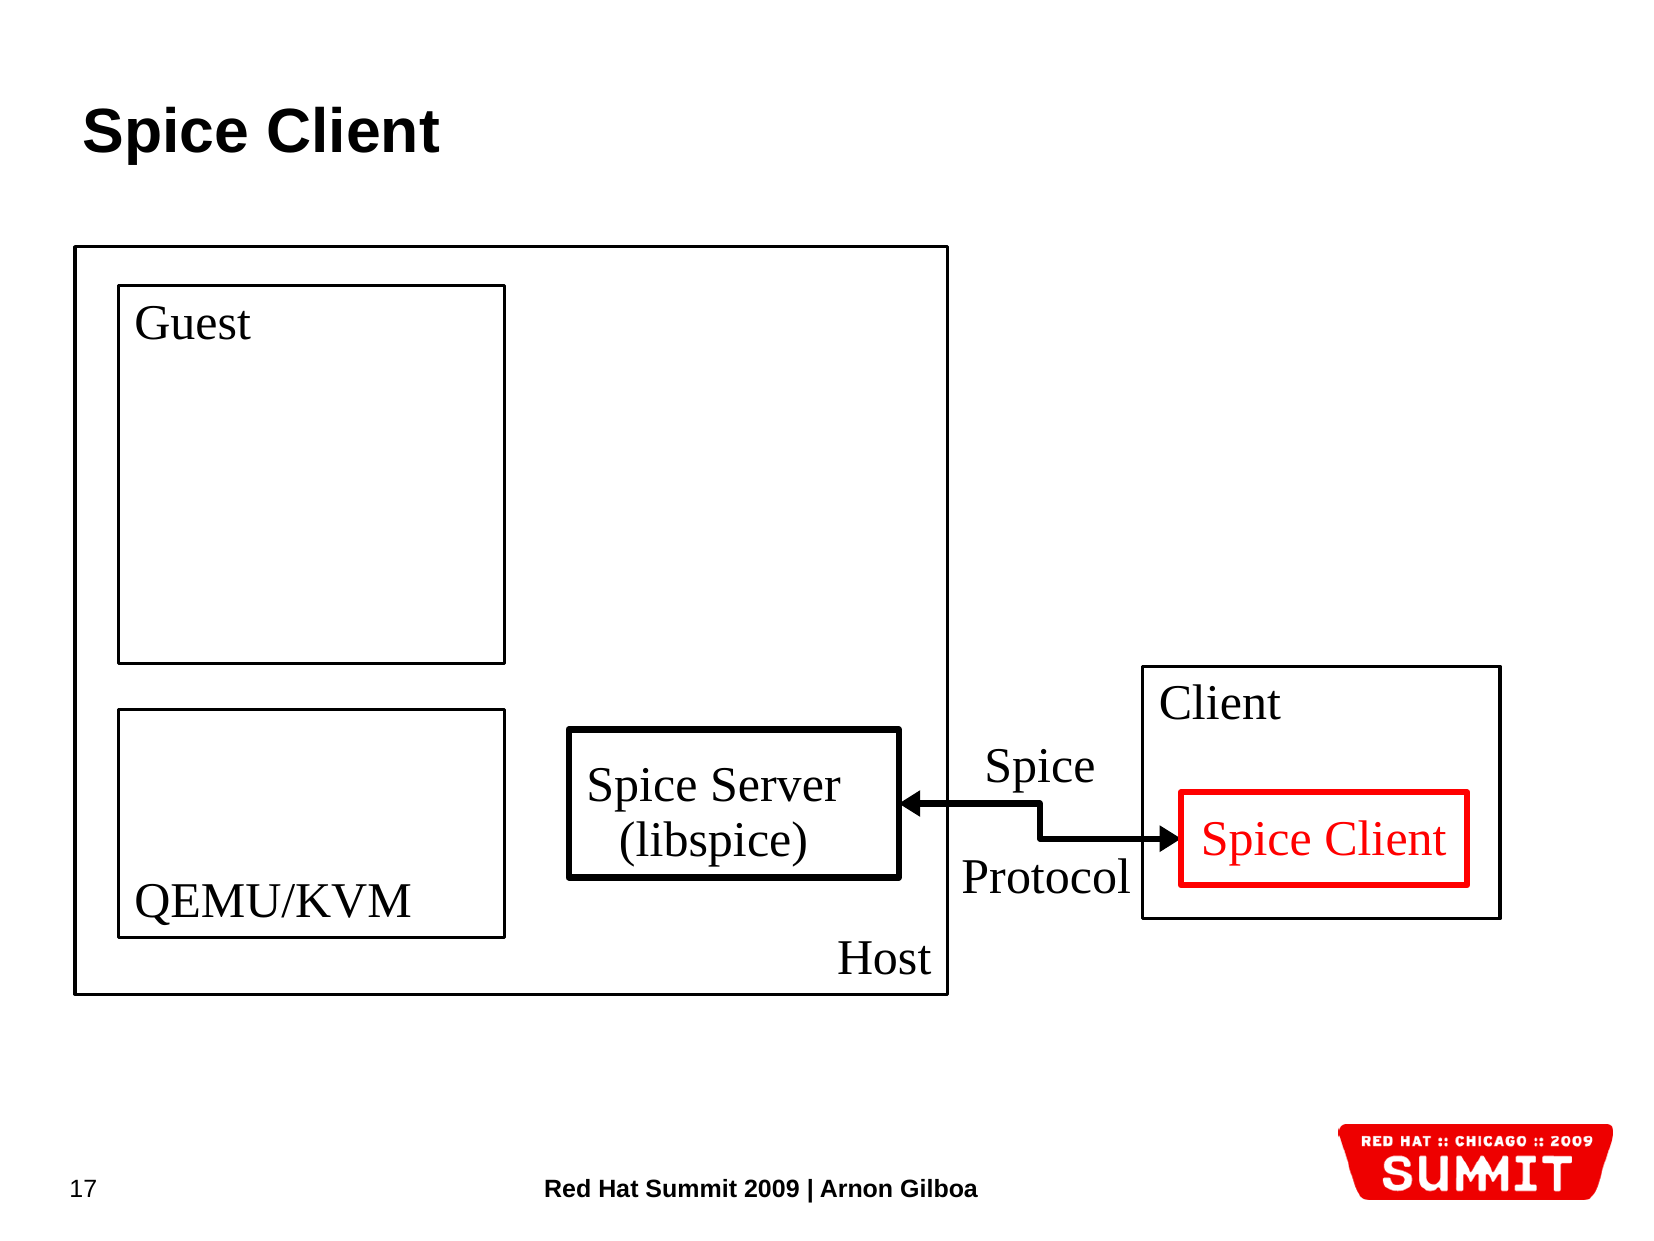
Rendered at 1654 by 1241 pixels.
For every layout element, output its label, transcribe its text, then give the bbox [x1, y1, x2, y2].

picture [1338, 1124, 1613, 1200]
text_box Client [1142, 666, 1501, 919]
title Spice Client [82, 37, 1571, 226]
text_box Host [75, 246, 948, 995]
